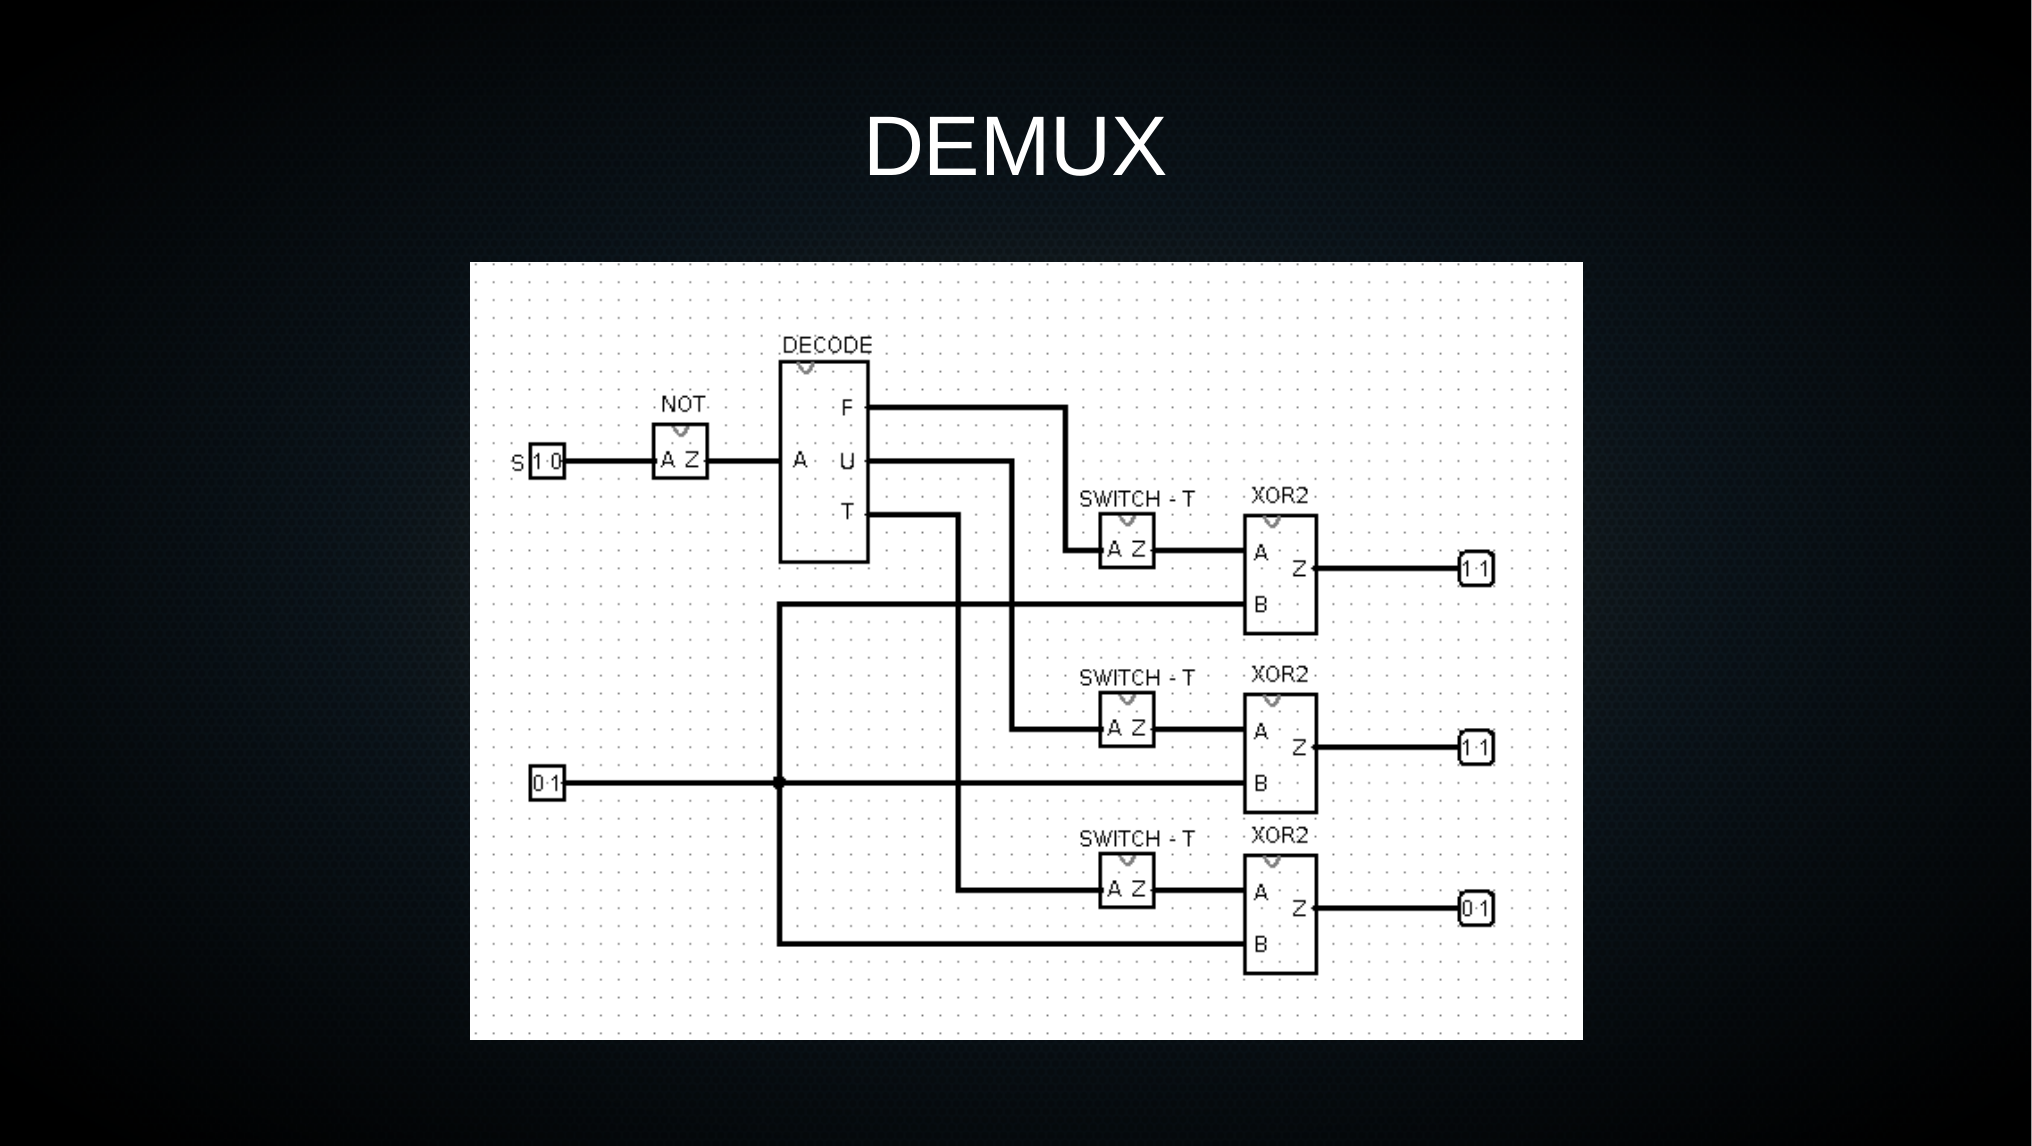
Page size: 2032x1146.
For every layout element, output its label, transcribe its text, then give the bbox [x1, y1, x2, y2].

picture [0, 0, 2032, 1146]
text_box DEMUX [101, 45, 1930, 237]
